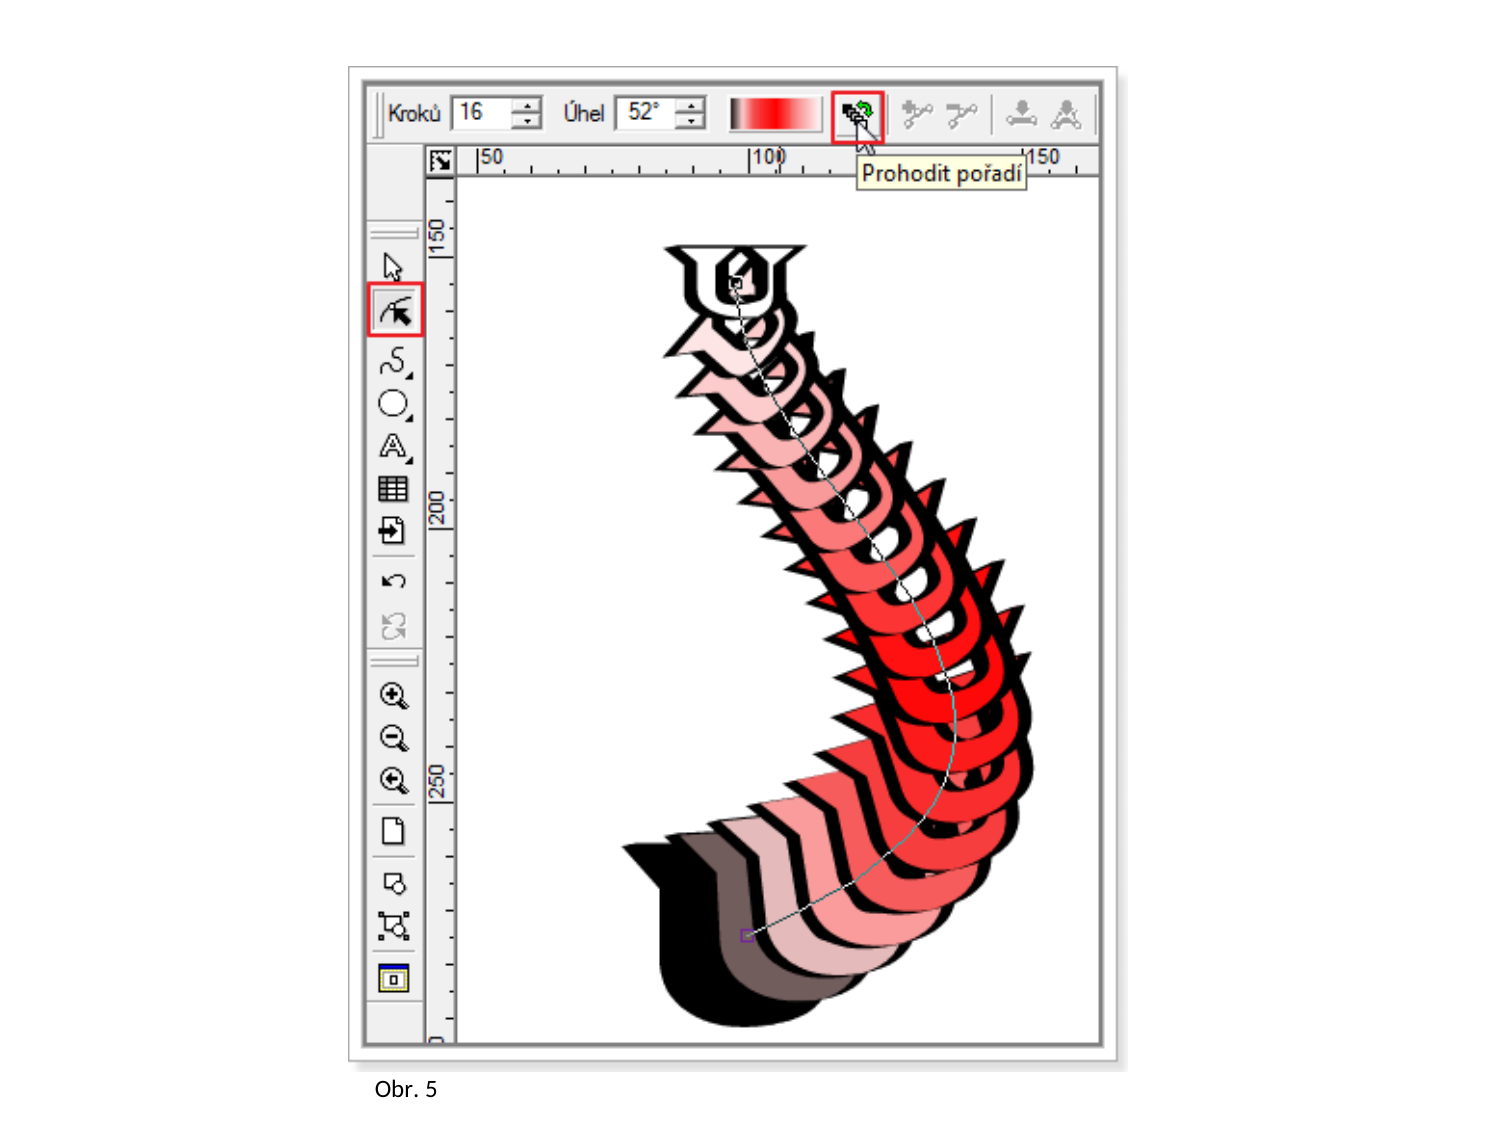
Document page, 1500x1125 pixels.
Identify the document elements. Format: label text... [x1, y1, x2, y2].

picture [348, 66, 1128, 1072]
text_box Obr. 5 [360, 1072, 715, 1110]
